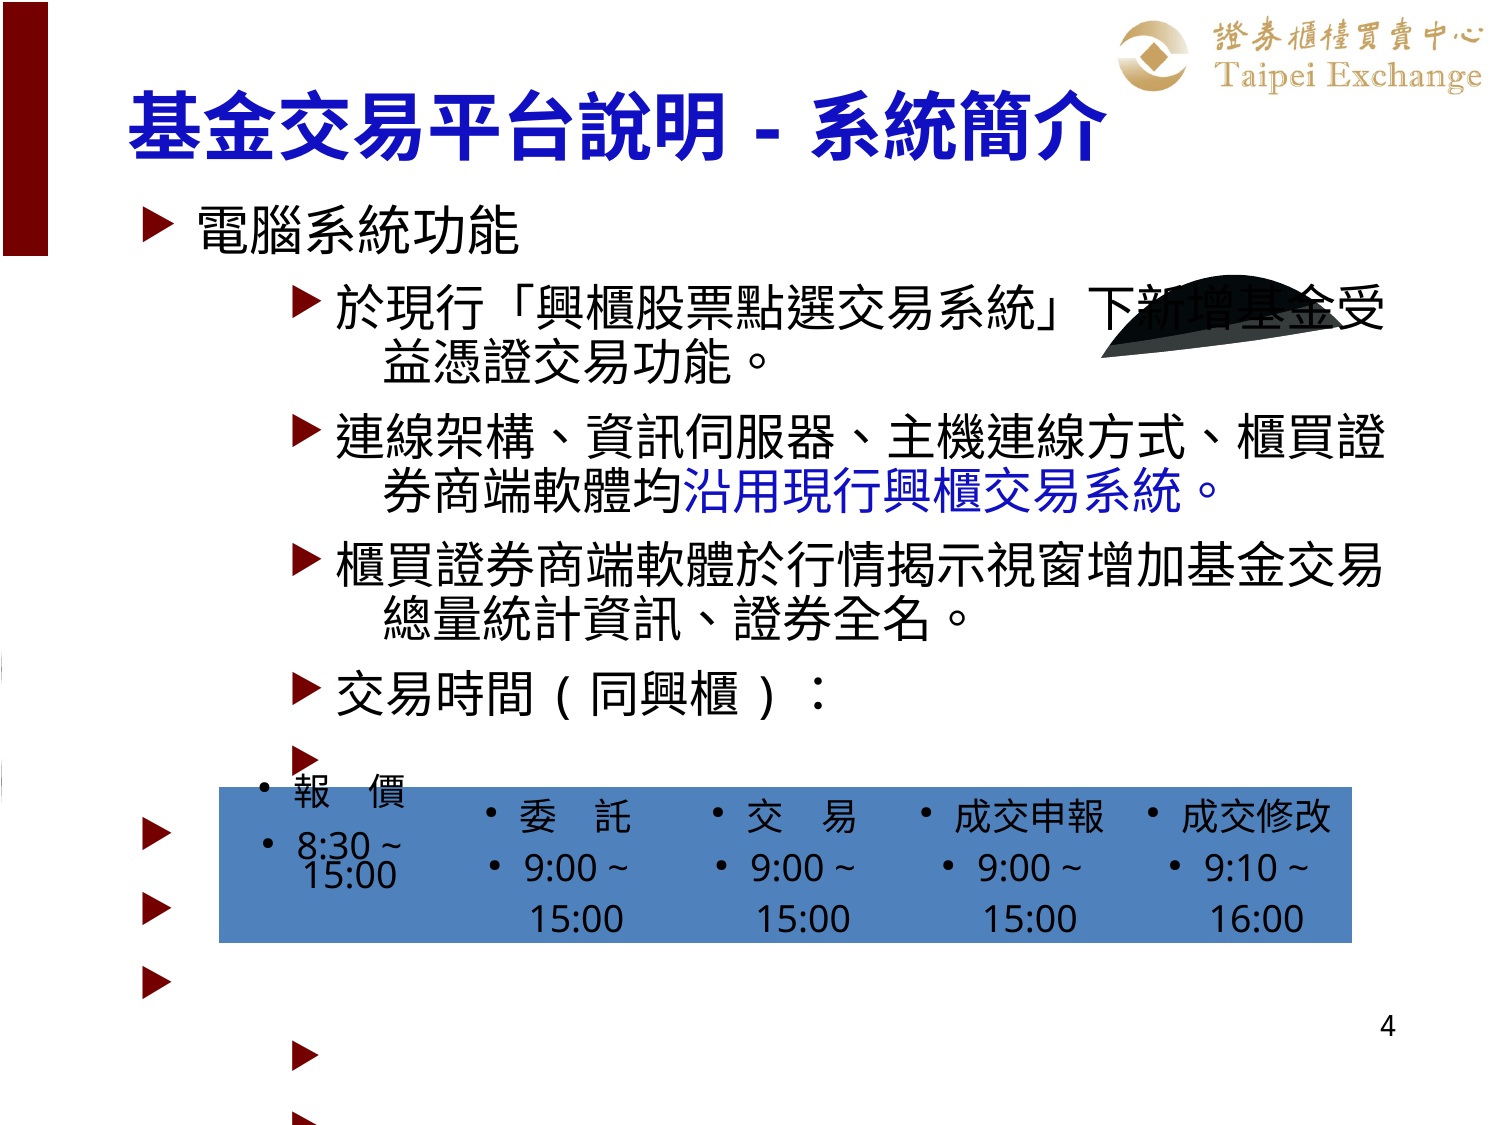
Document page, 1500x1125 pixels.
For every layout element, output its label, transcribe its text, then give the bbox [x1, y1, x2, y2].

table_header 交 易 [672, 787, 899, 841]
table_header 報 價 [354, 835, 365, 841]
title 基金交易平台說明-系統簡介 [112, 66, 1425, 183]
table_header 成交申報 [899, 787, 1126, 841]
list 電腦系統功能 於現行「興櫃股票點選交易系統」下新增基金受益憑證交易功能。 連線架構、資訊伺服器、主機連線方式、櫃買證券商端軟體均沿用現行興櫃交易系統。 櫃買證券商端軟體於行情揭示視窗增加基金交易總量統計資訊、證券全名。 交易時間(同興櫃)： [123, 196, 1406, 1059]
table_cell 9:00 ~ 15:00 [445, 841, 672, 943]
table_header 報 價 [315, 791, 320, 805]
text_box [1364, 999, 1459, 1077]
table_header 成交修改 [1126, 787, 1352, 841]
table_cell 8:30 ~ 15:00 [219, 841, 445, 943]
table_header 委 託 [445, 787, 672, 841]
table_cell 9:00 ~ 15:00 [899, 841, 1126, 943]
table_header 報 價 [219, 787, 445, 841]
table_cell 9:00 ~ 15:00 [672, 841, 899, 943]
table_cell 9:10 ~ 16:00 [1126, 841, 1352, 943]
